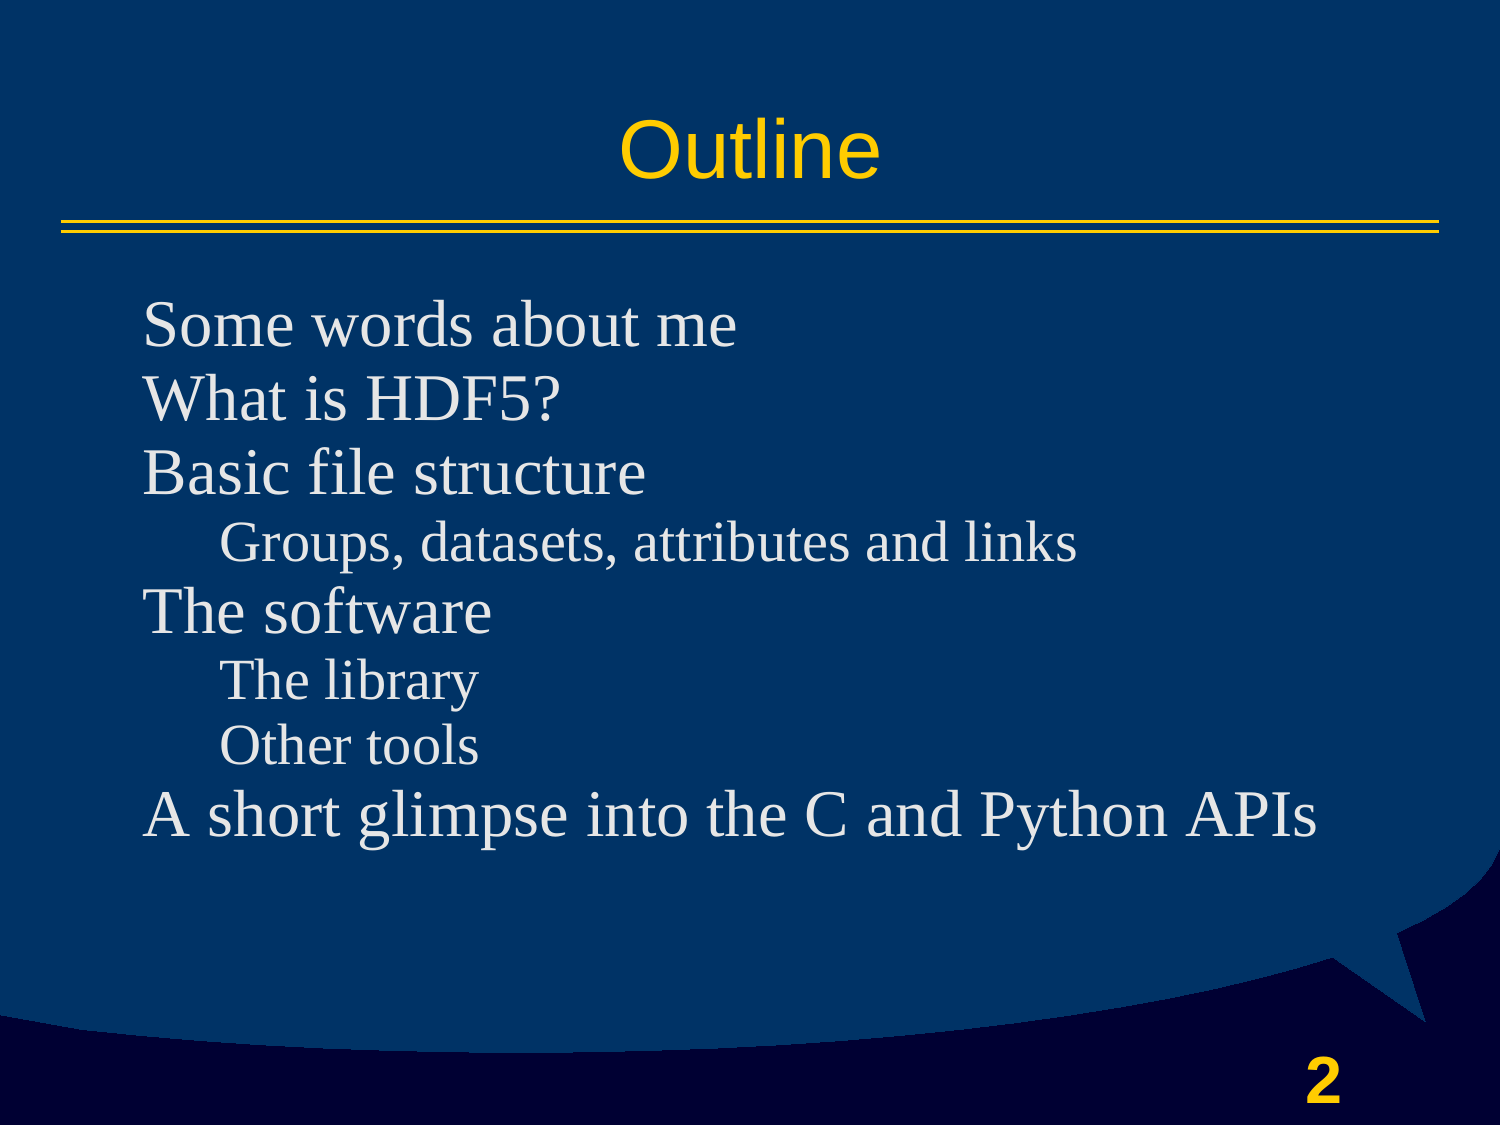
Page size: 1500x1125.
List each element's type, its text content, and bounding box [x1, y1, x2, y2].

title Outline [110, 14, 1392, 205]
list Some words about me What is HDF5? Basic file structure Groups, datasets, attributes and links The software The library Other tools A short glimpse into the C and Python APIs [110, 279, 1392, 992]
